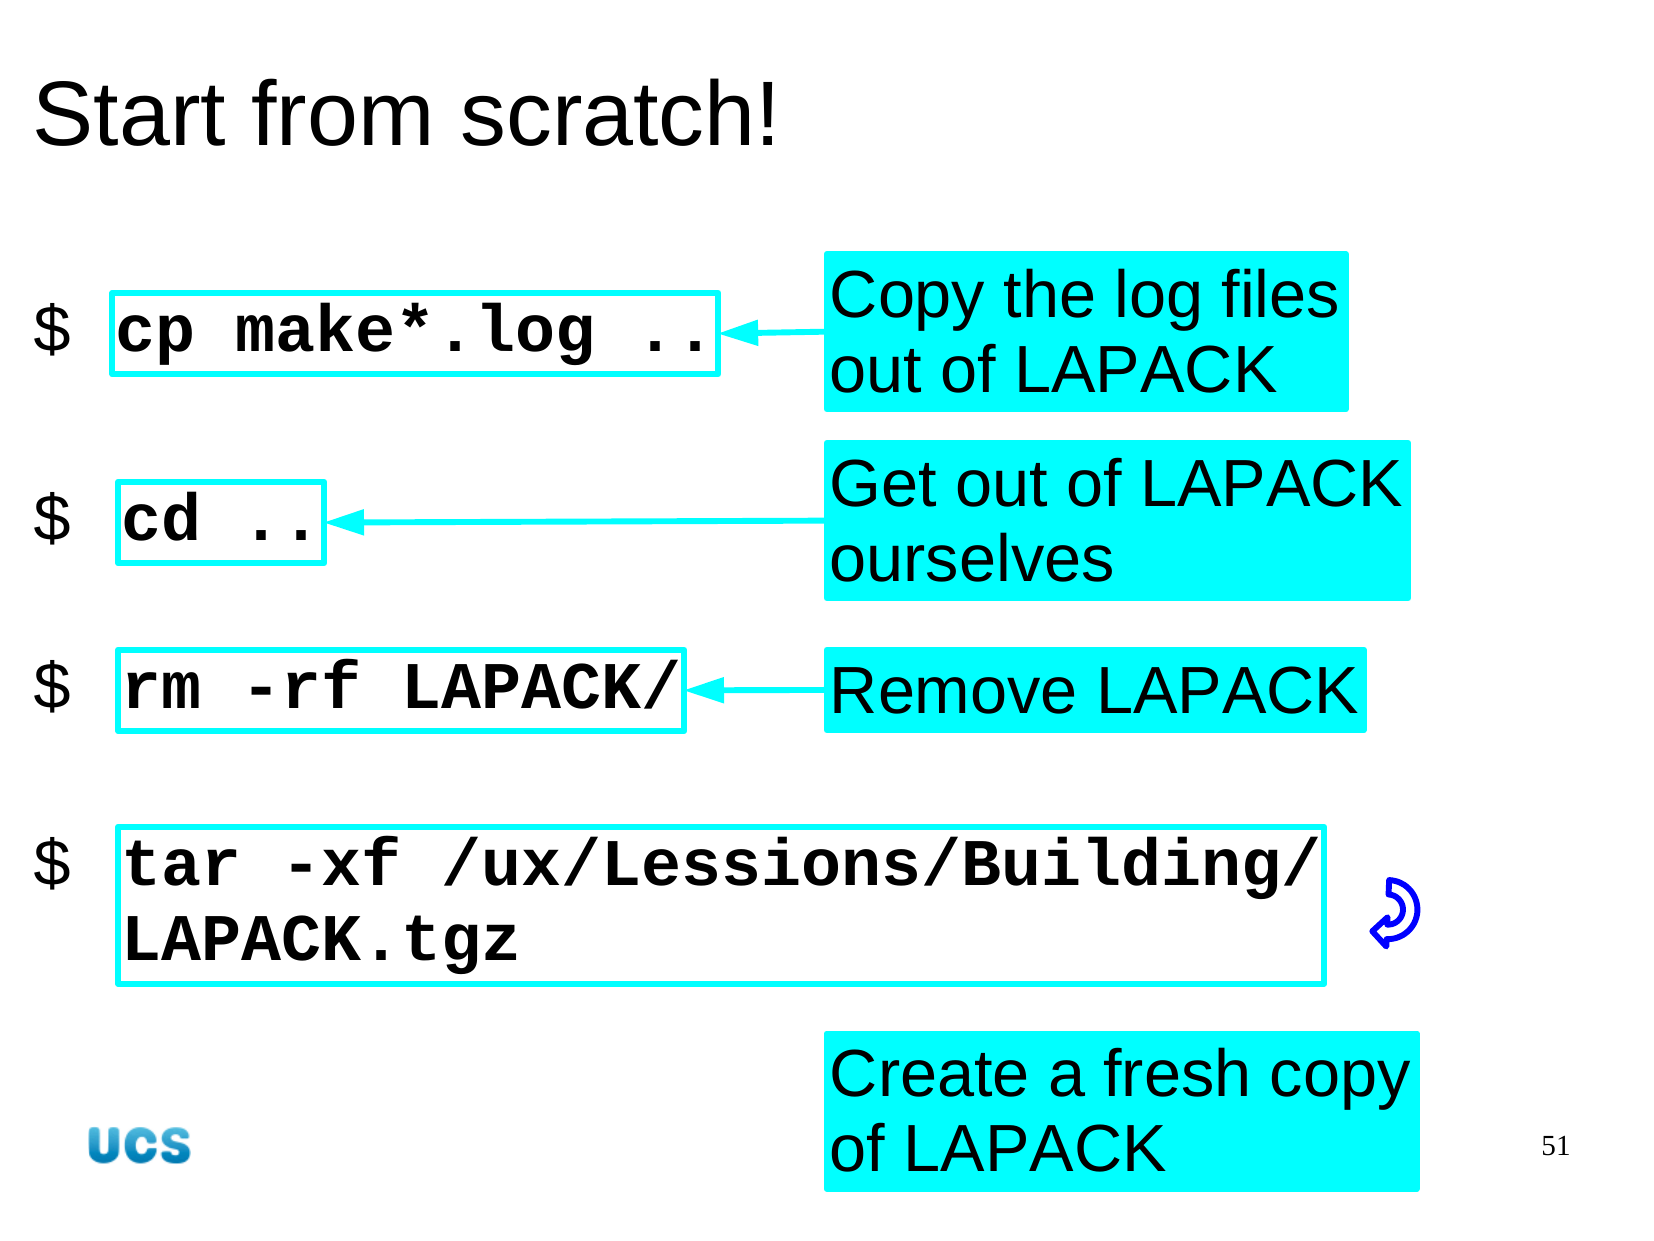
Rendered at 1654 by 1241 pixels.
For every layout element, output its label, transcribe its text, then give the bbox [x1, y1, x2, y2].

text_box Copy the log files out of LAPACK [826, 253, 1346, 410]
text_box Remove LAPACK [826, 649, 1364, 731]
text_box $ [29, 481, 76, 564]
text_box $ [29, 292, 76, 375]
text_box Start from scratch! [29, 59, 786, 169]
text_box $ [29, 826, 76, 909]
text_box Get out of LAPACK ourselves [826, 442, 1409, 599]
text_box cd .. [118, 481, 325, 564]
text_box $ [29, 649, 76, 732]
picture [88, 1126, 191, 1165]
text_box tar -xf /ux/Lessions/Building/ LAPACK.tgz [118, 826, 1325, 984]
text_box Create a fresh copy of LAPACK [826, 1033, 1417, 1189]
text_box cp make*.log .. [112, 292, 719, 375]
text_box rm -rf LAPACK/ [118, 649, 685, 732]
